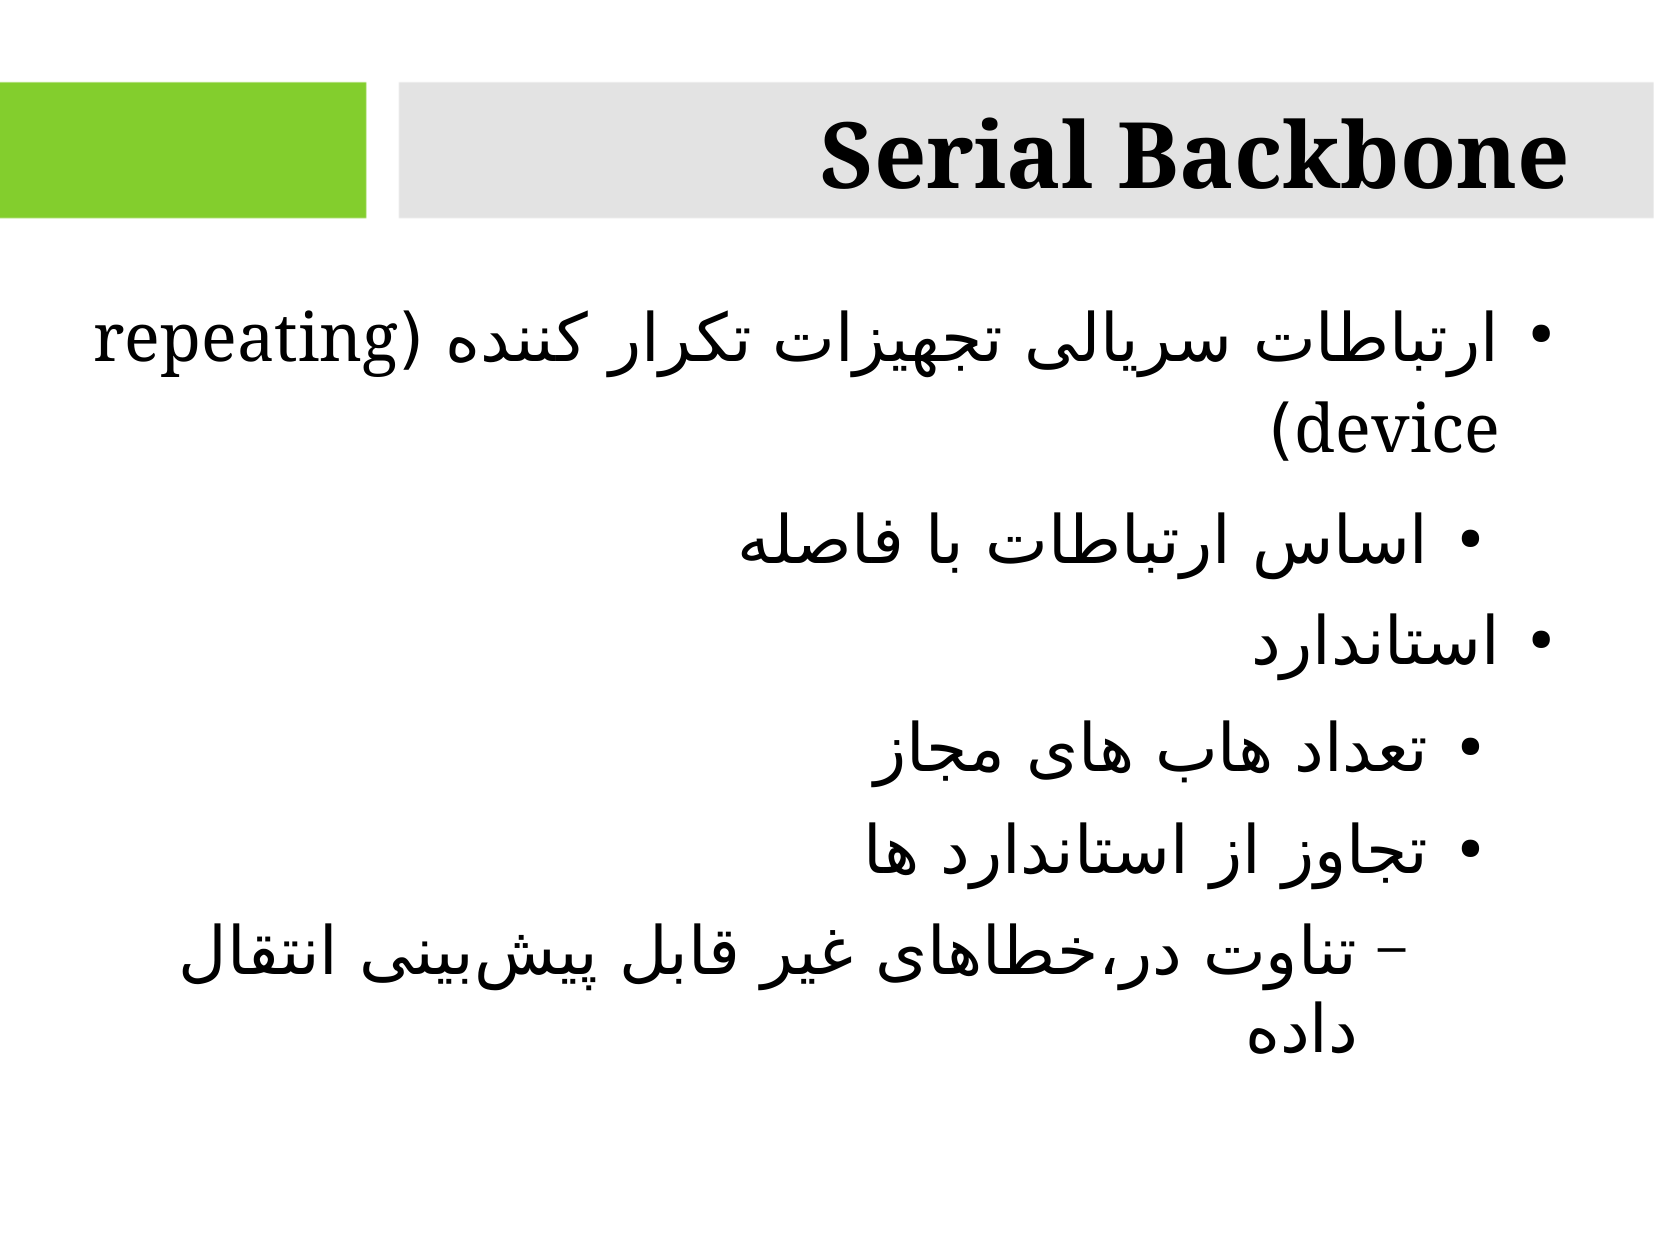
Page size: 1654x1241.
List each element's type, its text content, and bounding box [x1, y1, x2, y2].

picture [0, 0, 1654, 1241]
title Serial Backbone [82, 49, 1571, 257]
list ارتباطات سریالی تجهیزات تکرار کننده (repeating device) اساس ارتباطات با فاصله استاندارد تعداد هاب های مجاز تجاوز از استاندارد ها تناوت در،خطاهای غیر قابل پیش‌بینی انتقال داده [82, 290, 1571, 1182]
